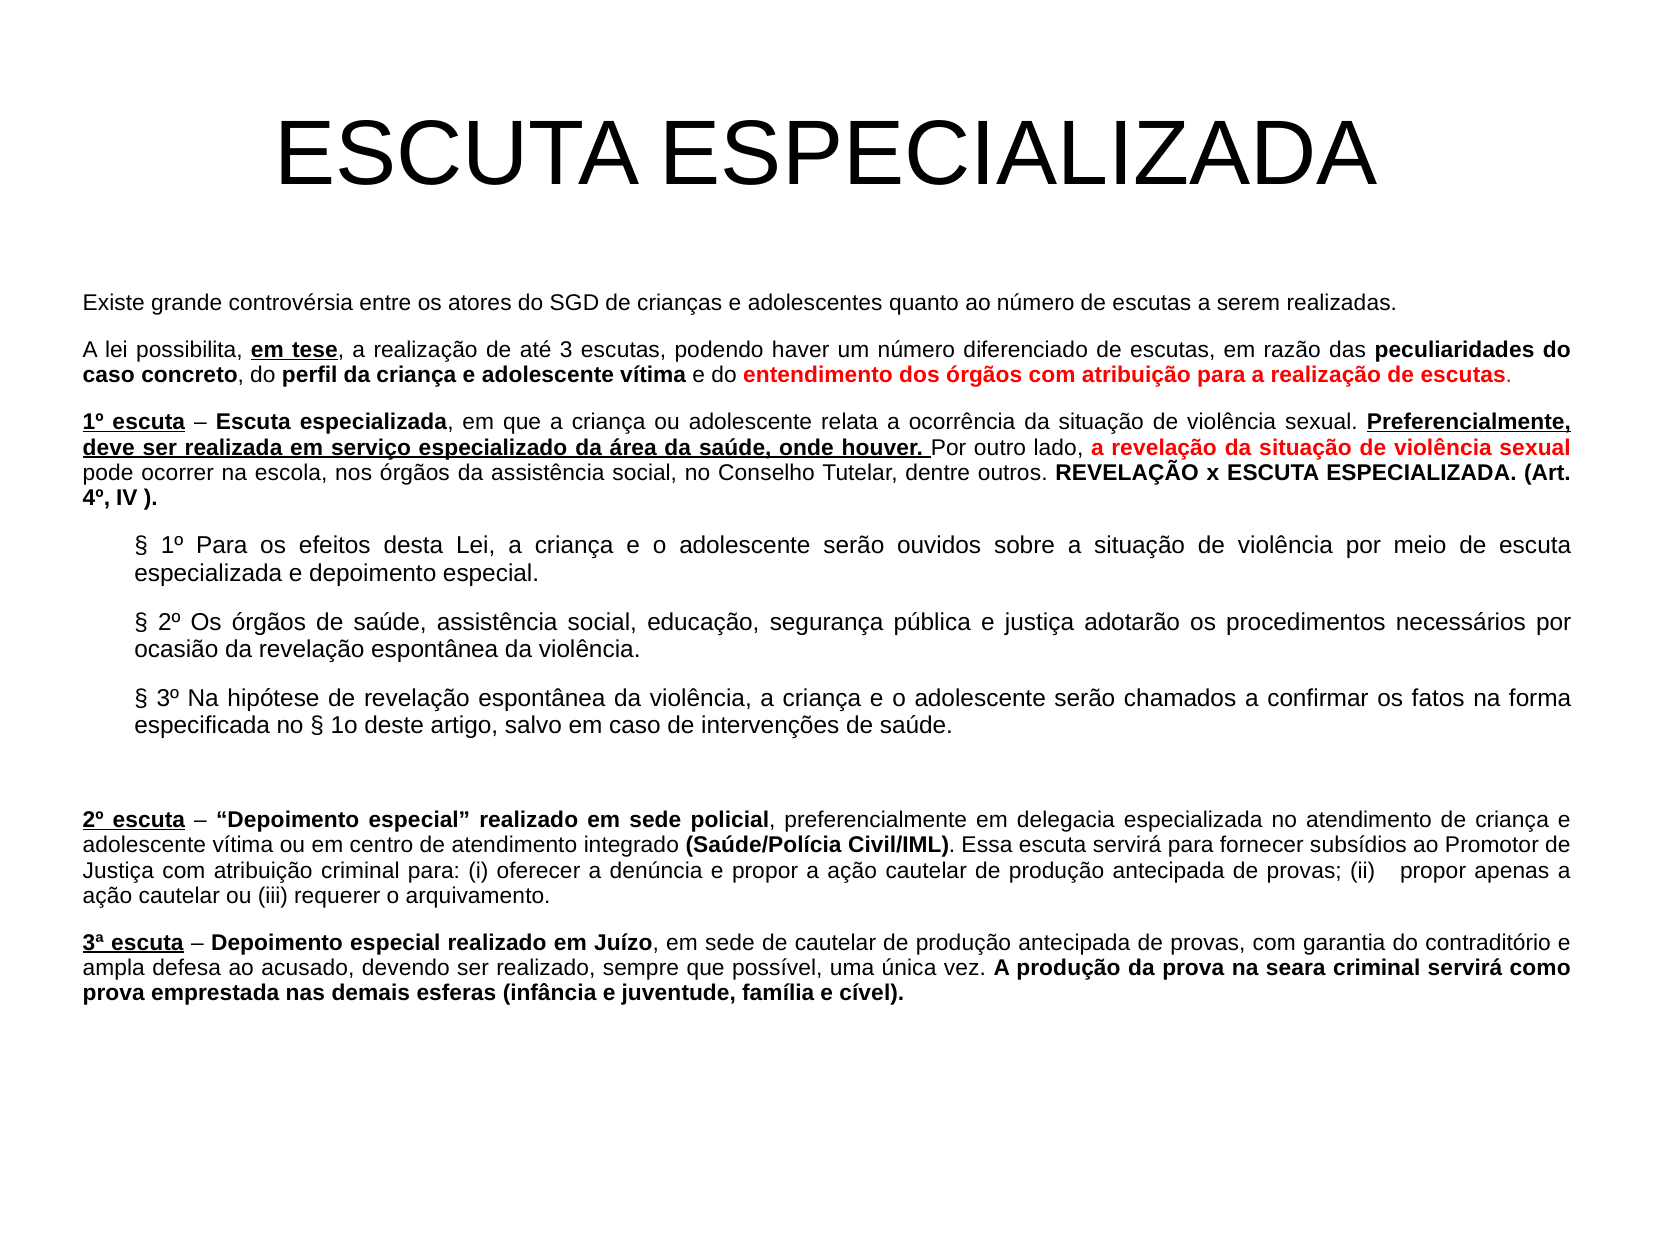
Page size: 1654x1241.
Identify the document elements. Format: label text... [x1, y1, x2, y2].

list Existe grande controvérsia entre os atores do SGD de crianças e adolescentes quanto ao número de escutas a serem realizadas. A lei possibilita, em tese, a realização de até 3 escutas, podendo haver um número diferenciado de escutas, em razão das peculiaridades do caso concreto, do perfil da criança e adolescente vítima e do entendimento dos órgãos com atribuição para a realização de escutas. 1º escuta – Escuta especializada, em que a criança ou adolescente relata a ocorrência da situação de violência sexual. Preferencialmente, deve ser realizada em serviço especializado da área da saúde, onde houver. Por outro lado, a revelação da situação de violência sexual pode ocorrer na escola, nos órgãos da assistência social, no Conselho Tutelar, dentre outros. REVELAÇÃO x ESCUTA ESPECIALIZADA. (Art. 4º, IV ). § 1º Para os efeitos desta Lei, a criança e o adolescente serão ouvidos sobre a situação de violência por meio de escuta especializada e depoimento especial. § 2º Os órgãos de saúde, assistência social, educação, segurança pública e justiça adotarão os procedimentos necessários por ocasião da revelação espontânea da violência. § 3º Na hipótese de revelação espontânea da violência, a criança e o adolescente serão chamados a confirmar os fatos na forma especificada no § 1o deste artigo, salvo em caso de intervenções de saúde. 2º escuta – “Depoimento especial” realizado em sede policial, preferencialmente em delegacia especializada no atendimento de criança e adolescente vítima ou em centro de atendimento integrado (Saúde/Polícia Civil/IML). Essa escuta servirá para fornecer subsídios ao Promotor de Justiça com atribuição criminal para: (i) oferecer a denúncia e propor a ação cautelar de produção antecipada de provas; (ii) propor apenas a ação cautelar ou (iii) requerer o arquivamento. 3ª escuta – Depoimento especial realizado em Juízo, em sede de cautelar de produção antecipada de provas, com garantia do contraditório e ampla defesa ao acusado, devendo ser realizado, sempre que possível, uma única vez. A produção da prova na seara criminal servirá como prova emprestada nas demais esferas (infância e juventude, família e cível). [82, 290, 1571, 1010]
title ESCUTA ESPECIALIZADA [82, 49, 1571, 257]
